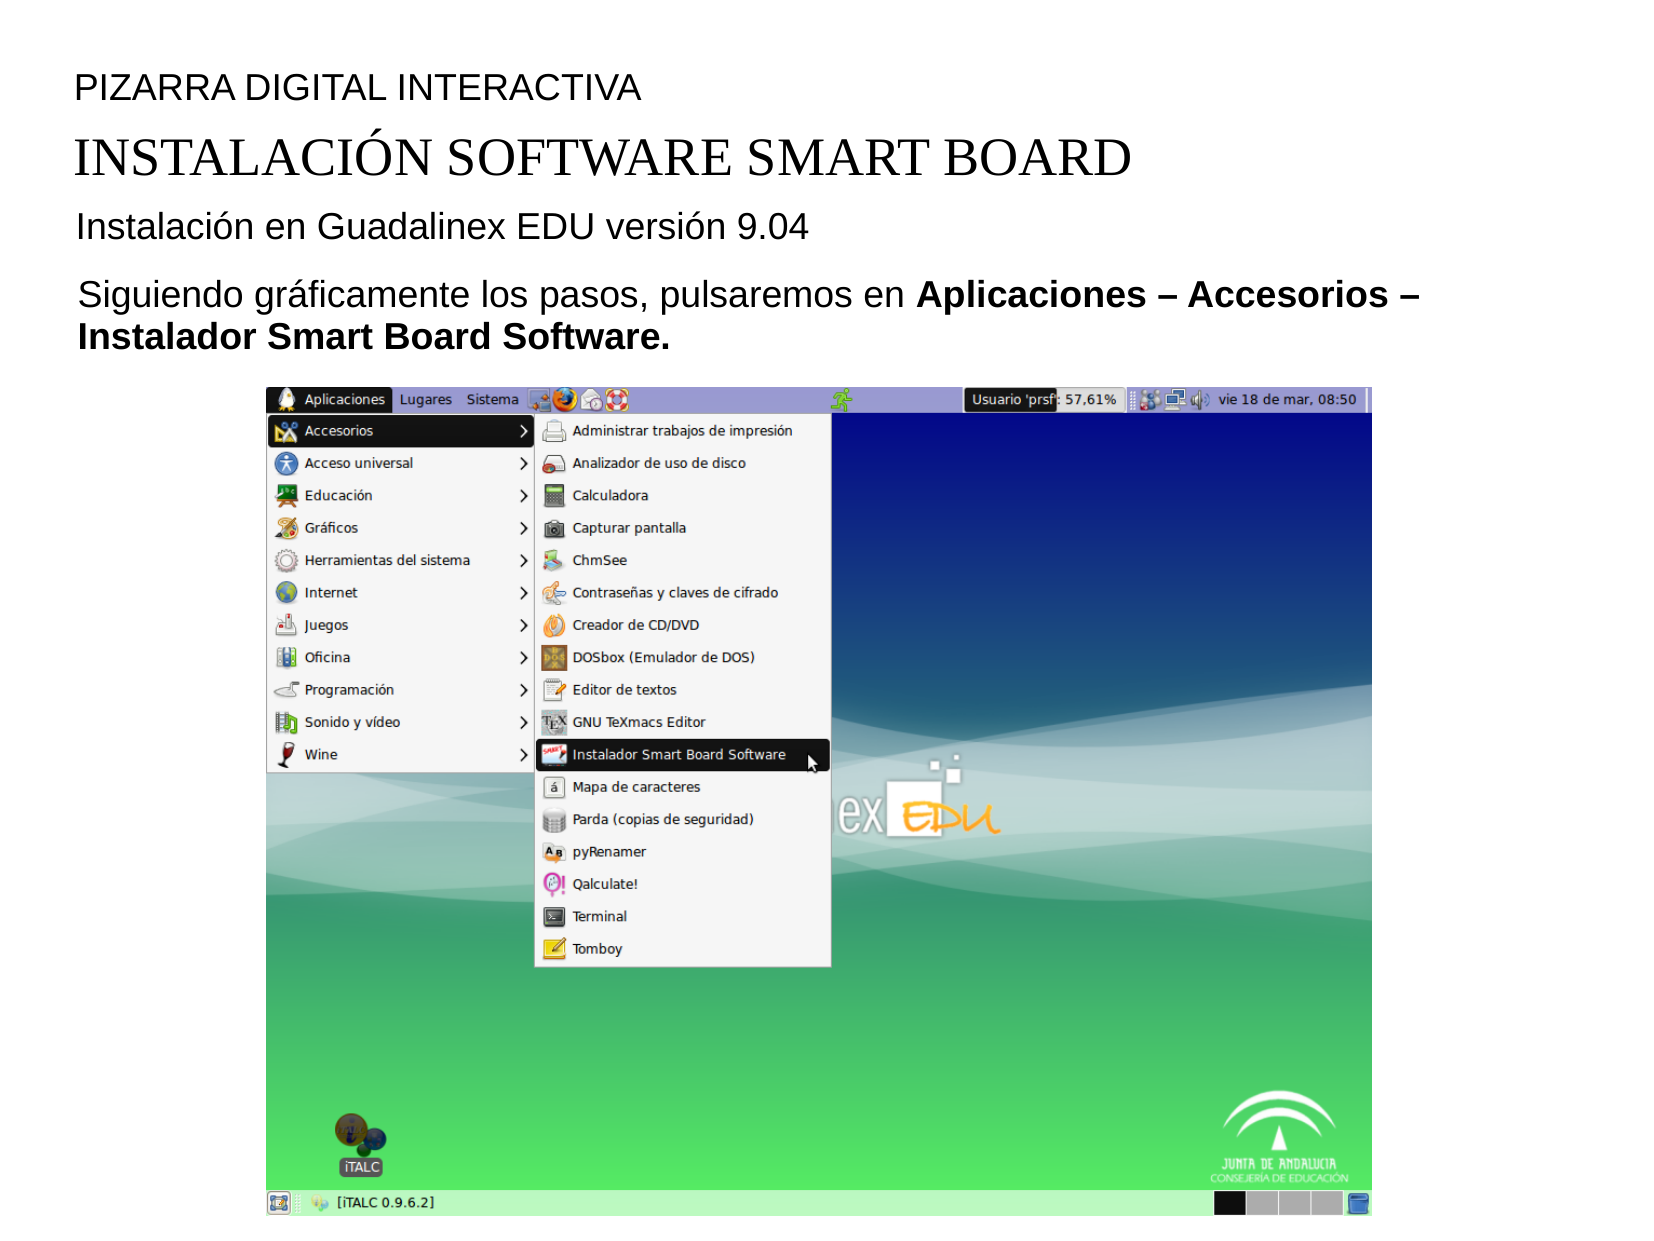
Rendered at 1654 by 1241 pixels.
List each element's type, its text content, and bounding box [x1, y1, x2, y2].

text_box Instalación en Guadalinex EDU versión 9.04 [60, 197, 1516, 255]
text_box INSTALACIÓN SOFTWARE SMART BOARD [58, 119, 1576, 195]
text_box Siguiendo gráficamente los pasos, pulsaremos en Aplicaciones – Accesorios – Instalador Smart Board Software. [63, 266, 1580, 366]
picture [266, 387, 1372, 1216]
text_box PIZARRA DIGITAL INTERACTIVA [59, 59, 1565, 116]
